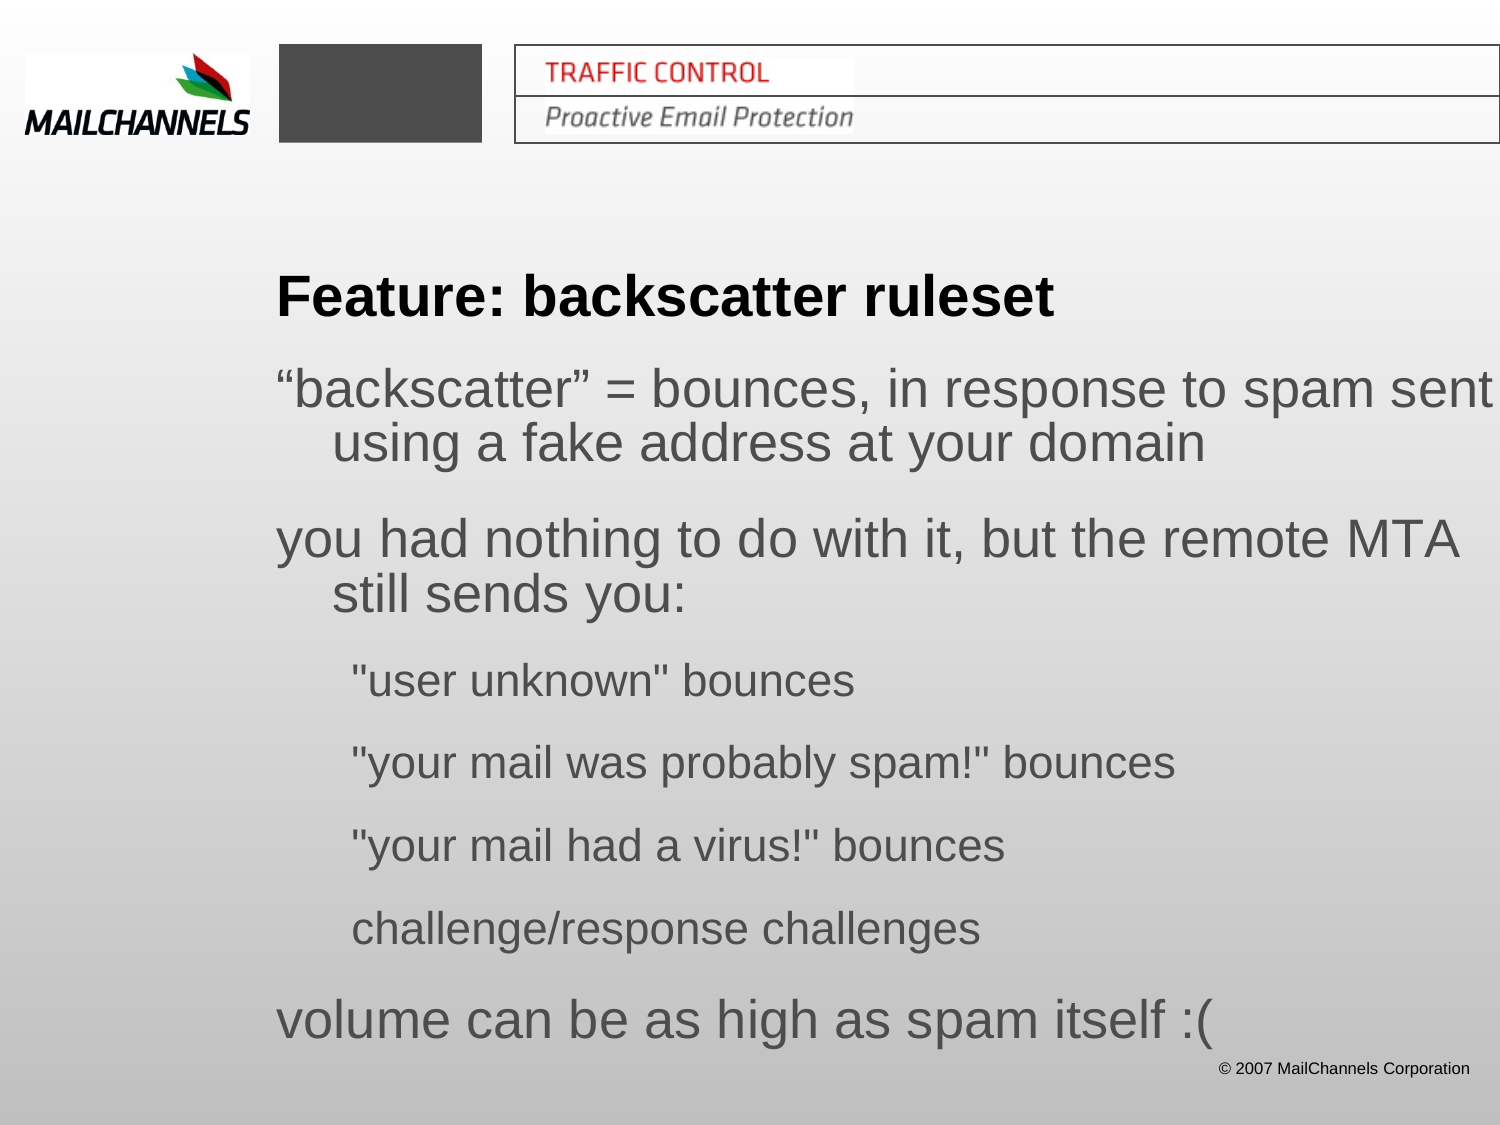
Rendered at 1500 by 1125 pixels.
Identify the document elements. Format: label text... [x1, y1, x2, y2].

picture [545, 58, 854, 95]
list “backscatter” = bounces, in response to spam sent using a fake address at your domain you had nothing to do with it, but the remote MTA still sends you: "user unknown" bounces "your mail was probably spam!" bounces "your mail had a virus!" bounces challenge/response challenges volume can be as high as spam itself :( [276, 363, 1500, 1056]
title Feature: backscatter ruleset [276, 248, 1500, 349]
picture [24, 53, 250, 135]
picture [545, 97, 854, 134]
